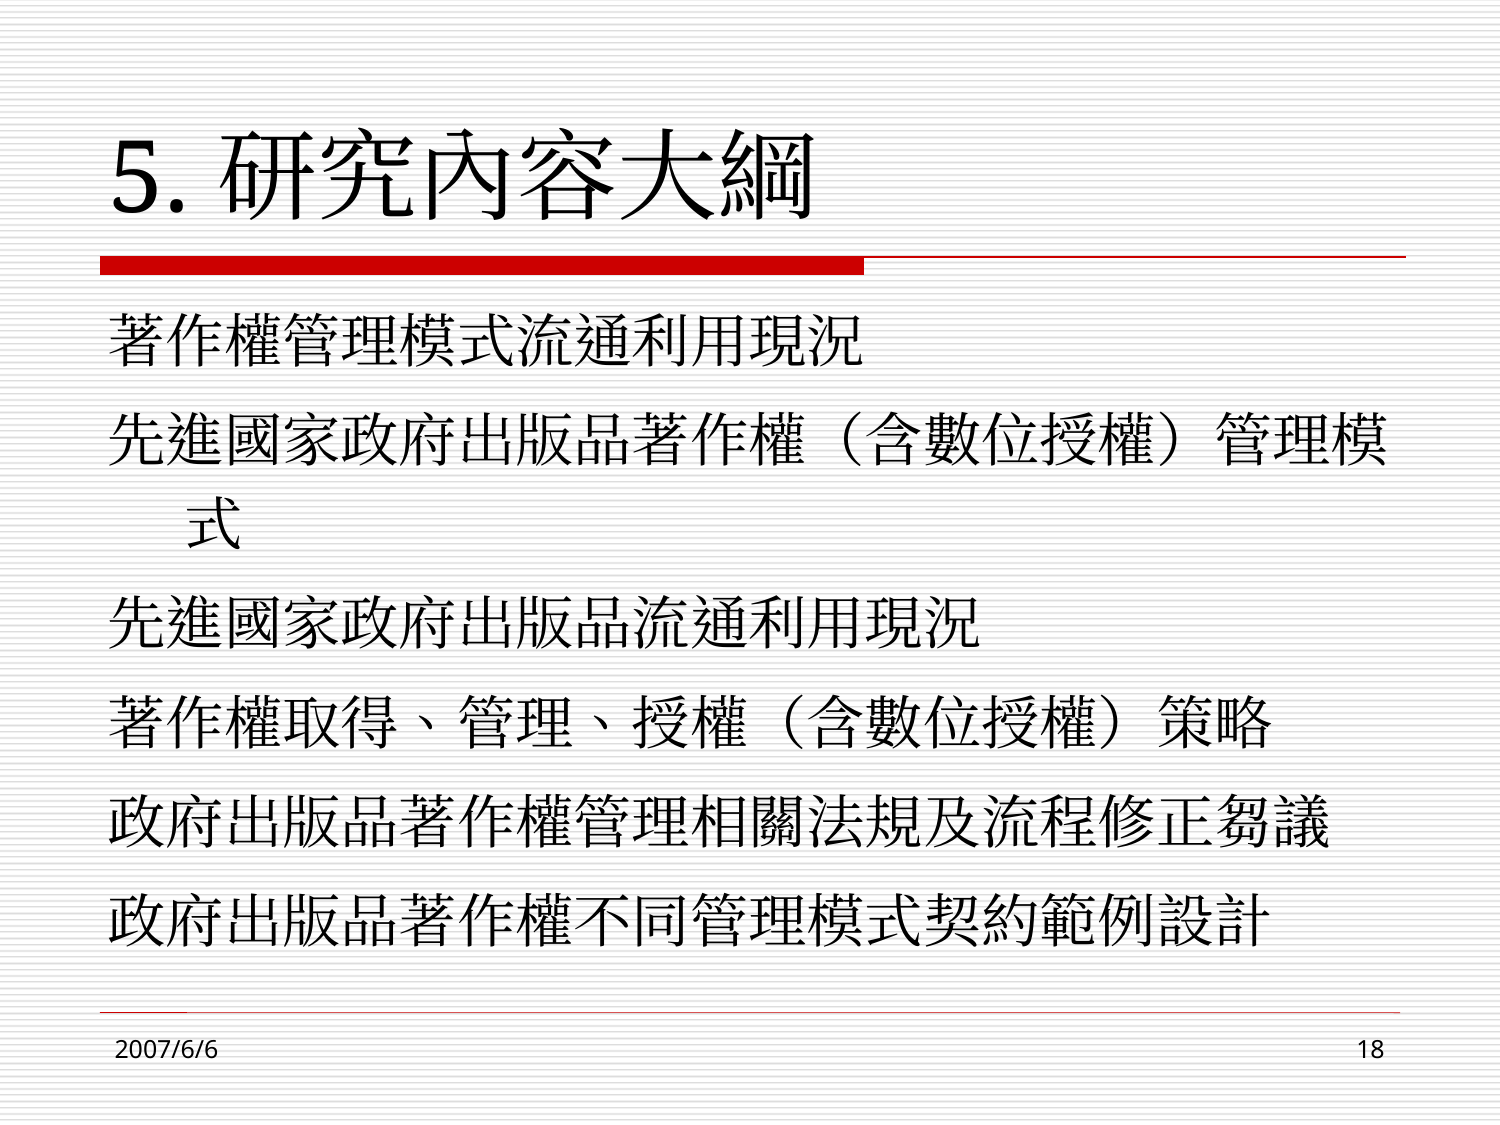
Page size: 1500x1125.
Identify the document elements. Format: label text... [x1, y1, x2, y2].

picture [0, 0, 1500, 1125]
list 著作權管理模式流通利用現況 先進國家政府出版品著作權（含數位授權）管理模式 先進國家政府出版品流通利用現況 著作權取得、管理、授權（含數位授權）策略 政府出版品著作權管理相關法規及流程修正芻議 政府出版品著作權不同管理模式契約範例設計 [92, 287, 1406, 989]
title 5.研究內容大綱 [94, 49, 1407, 250]
